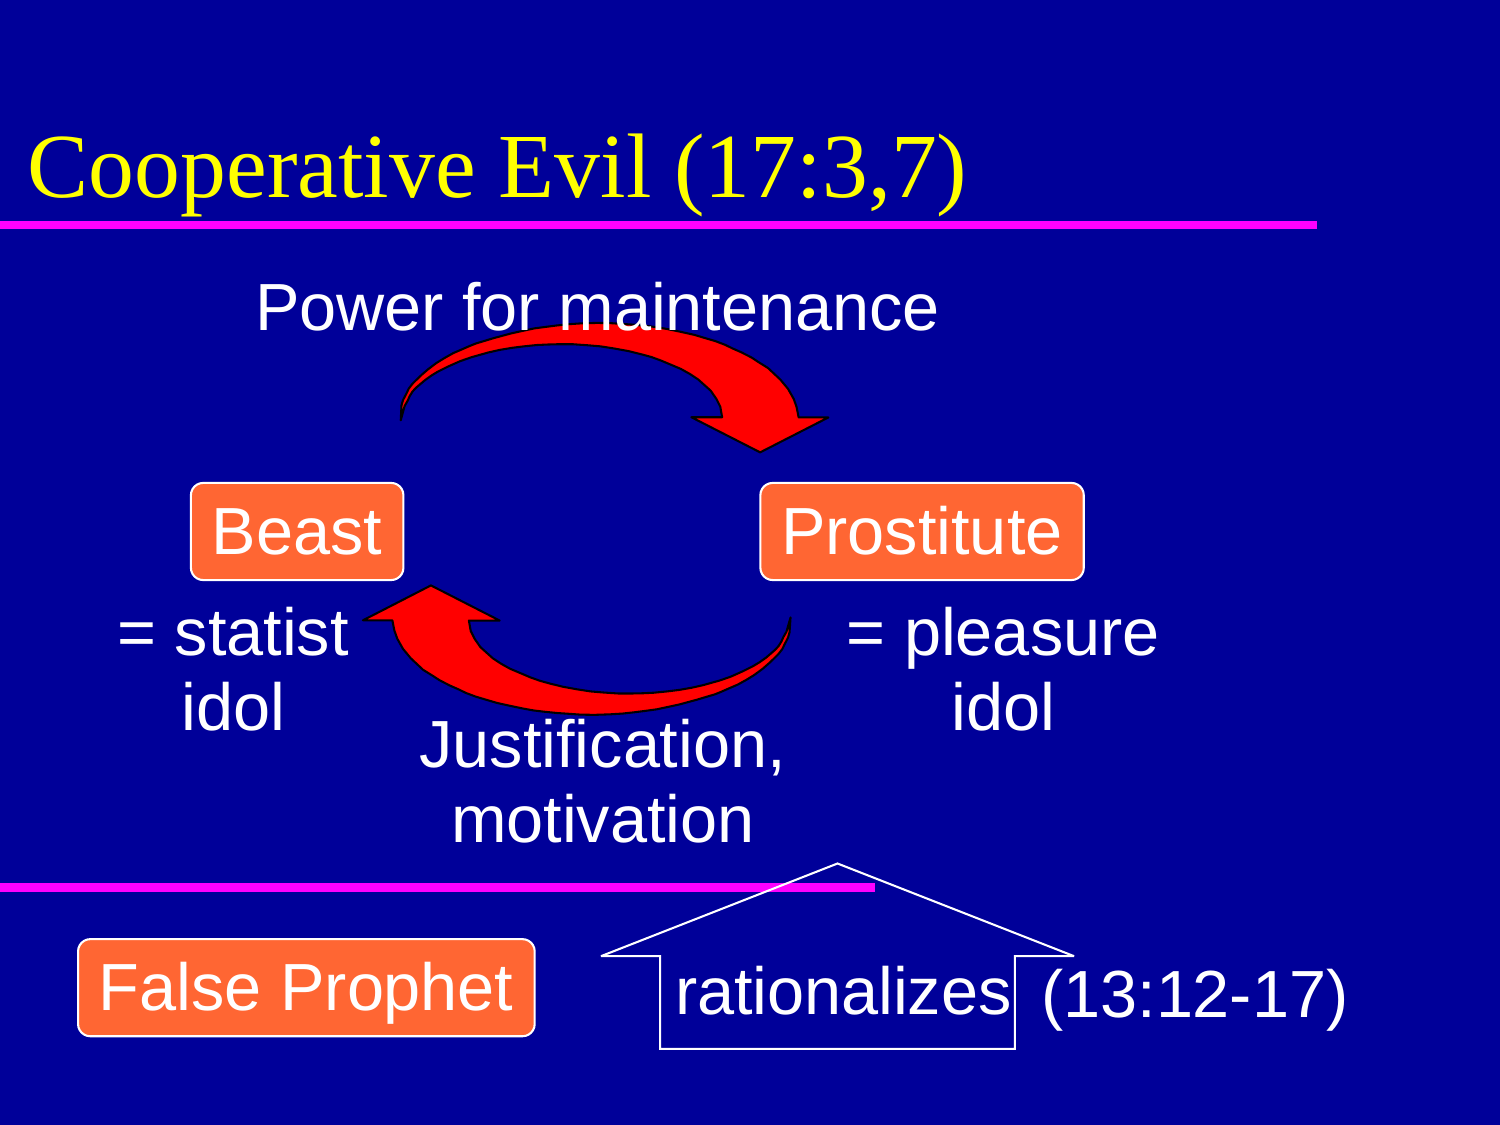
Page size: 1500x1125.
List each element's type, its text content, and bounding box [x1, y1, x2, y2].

text_box [400, 353, 487, 421]
text_box rationalizes [601, 863, 1056, 1049]
text_box Justification, motivation [389, 699, 816, 865]
text_box [362, 585, 791, 699]
text_box Beast [190, 482, 404, 581]
text_box = statist idol [76, 587, 391, 753]
text_box = pleasure idol [802, 587, 1205, 753]
text_box (13:12-17) [1026, 949, 1452, 1040]
title Cooperative Evil (17:3,7) [12, 43, 1276, 225]
text_box Power for maintenance [240, 262, 1030, 353]
text_box False Prophet [78, 939, 535, 1037]
text_box [636, 353, 829, 453]
text_box Prostitute [760, 482, 1084, 581]
